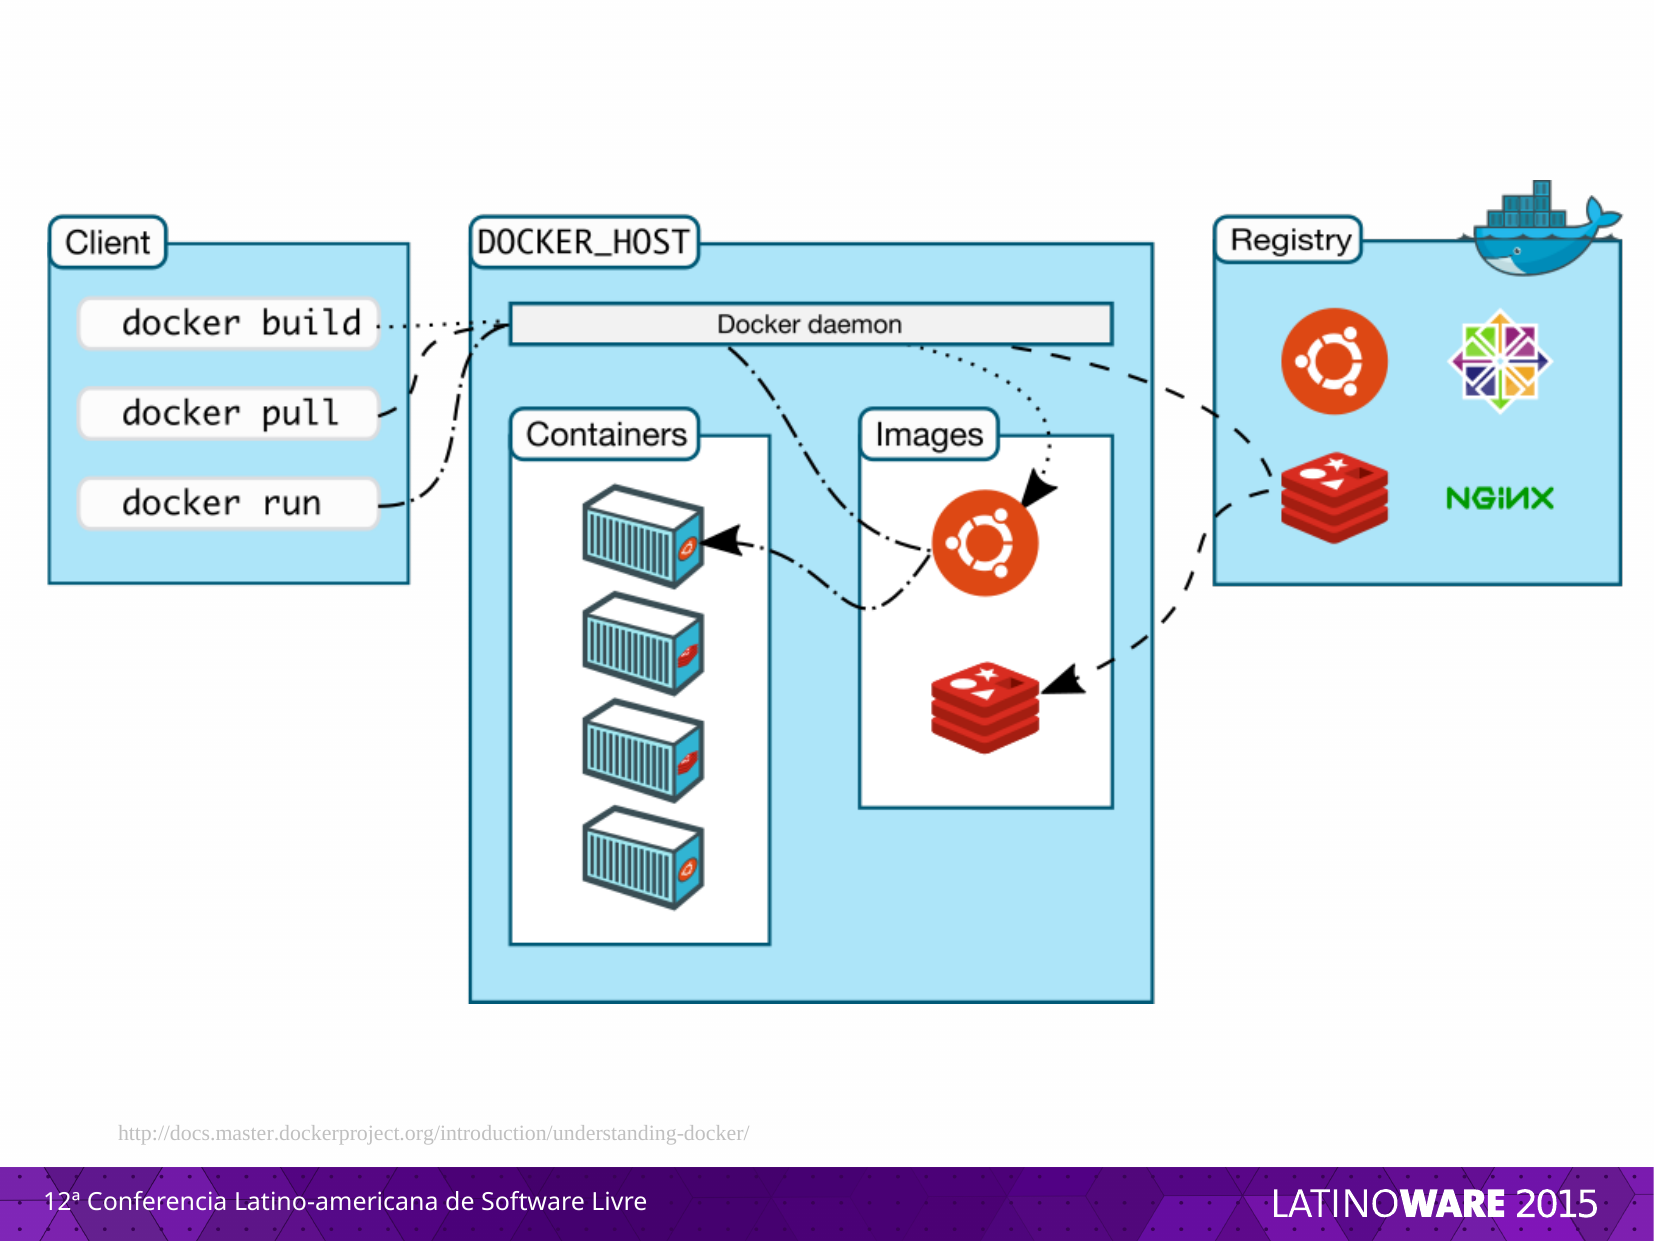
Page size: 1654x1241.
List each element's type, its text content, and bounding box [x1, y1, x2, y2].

text_box http://docs.master.dockerproject.org/introduction/understanding-docker/ [118, 1062, 1536, 1146]
picture [0, 0, 1654, 1241]
text_box 12ª Conferencia Latino-americana de Software Livre [28, 1176, 1127, 1234]
